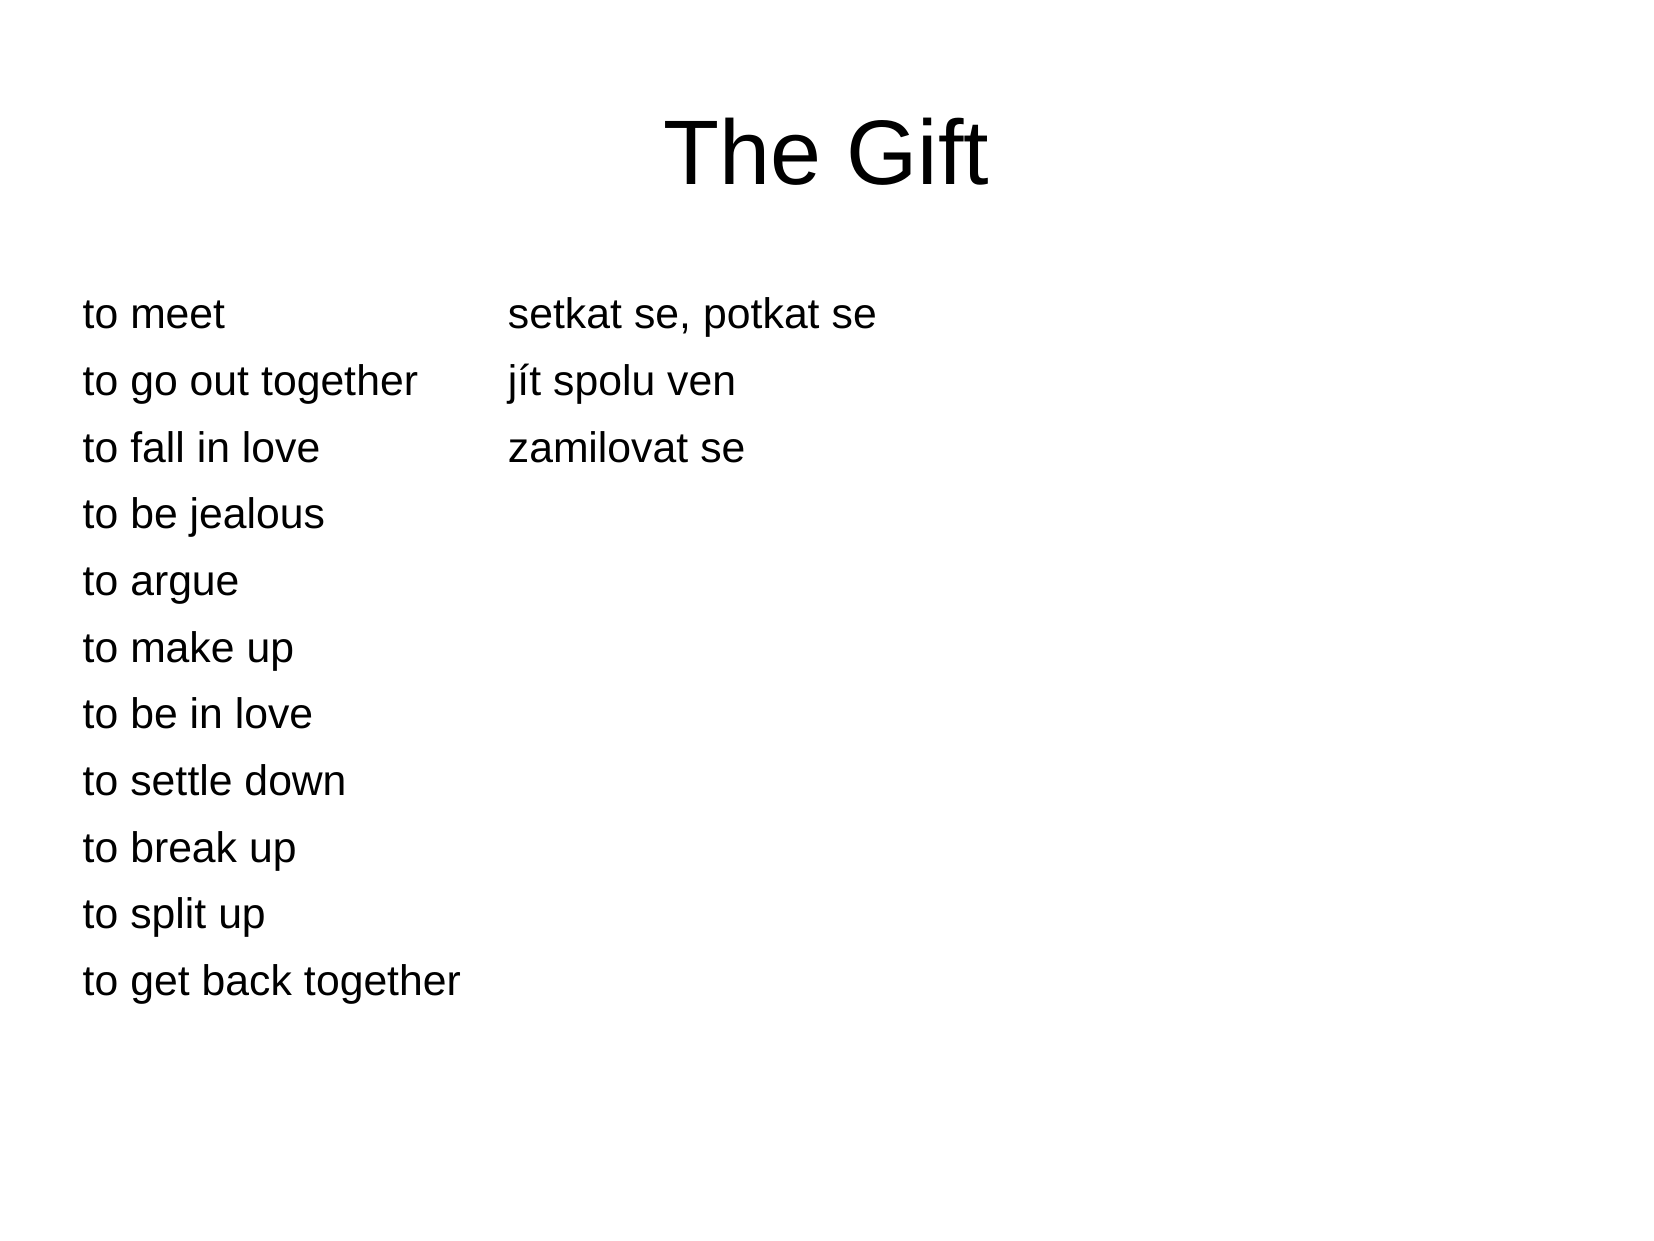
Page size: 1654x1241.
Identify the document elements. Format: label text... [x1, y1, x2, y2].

list to meet setkat se, potkat se to go out together jít spolu ven to fall in love zamilovat se to be jealous to argue to make up to be in love to settle down to break up to split up to get back together [82, 290, 1571, 1010]
title The Gift [82, 49, 1571, 257]
